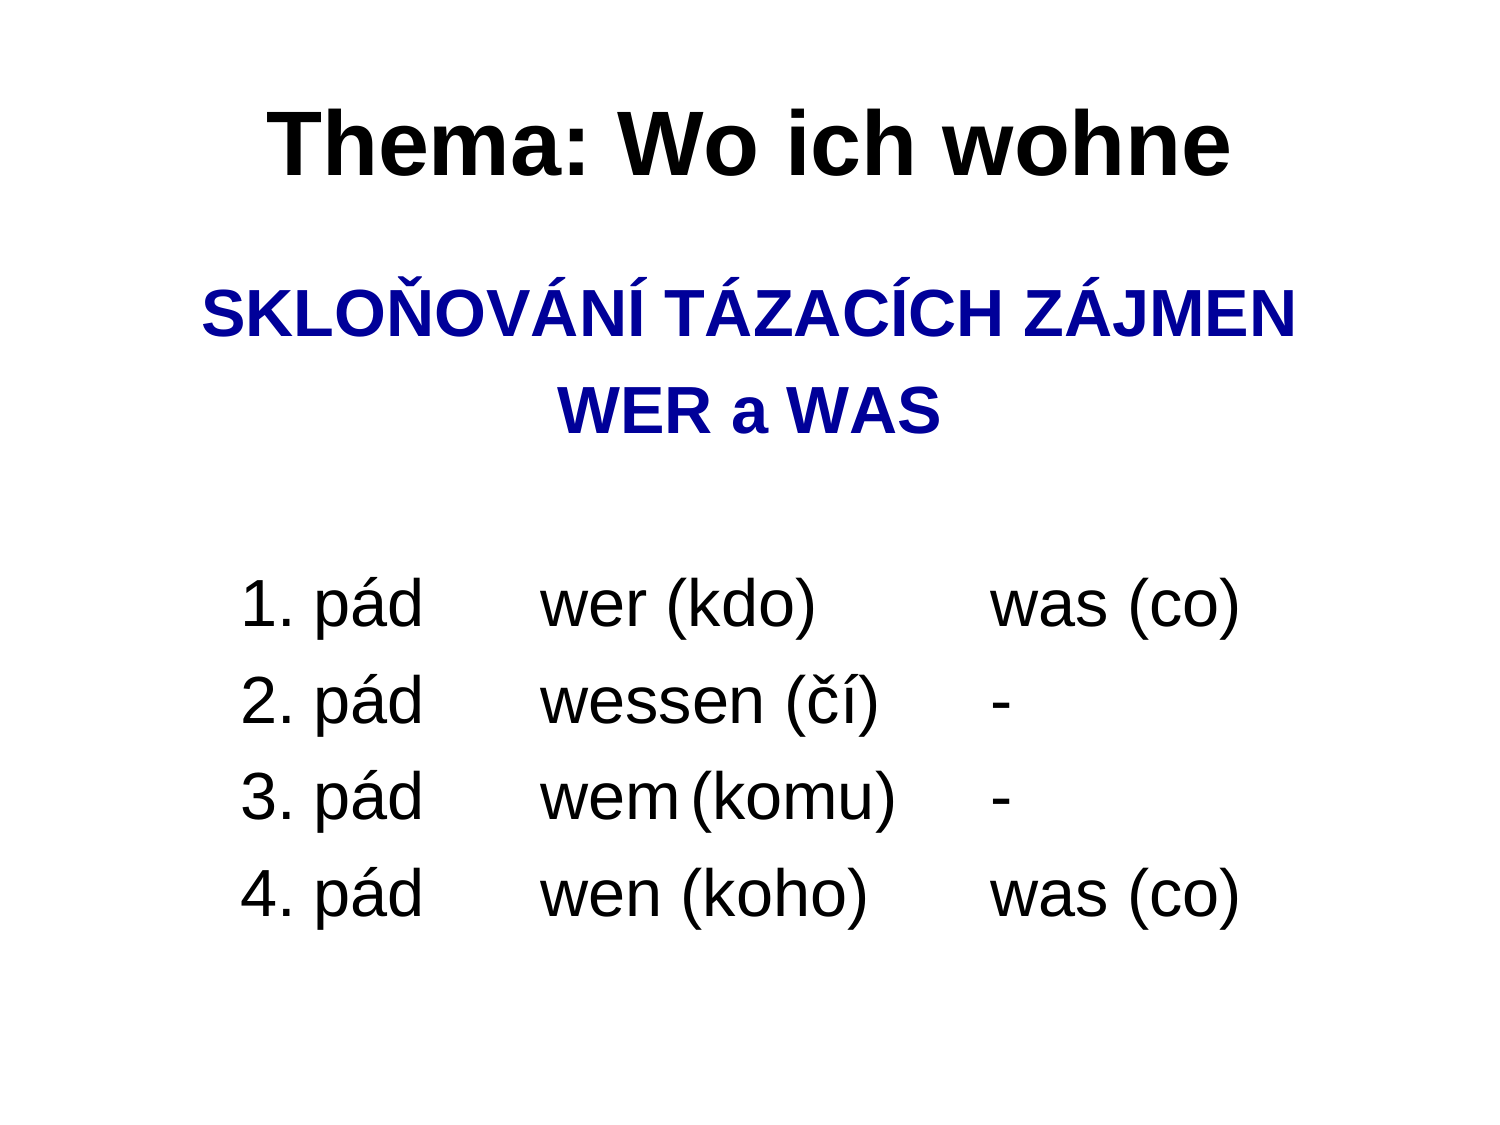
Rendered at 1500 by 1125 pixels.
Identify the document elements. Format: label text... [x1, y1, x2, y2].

title Thema: Wo ich wohne [75, 45, 1426, 233]
list SKLOŇOVÁNÍ TÁZACÍCH ZÁJMEN WER a WAS 1. pád wer (kdo) was (co) 2. pád wessen (čí) - 3. pád wem (komu) - 4. pád wen (koho) was (co) [75, 262, 1426, 1006]
